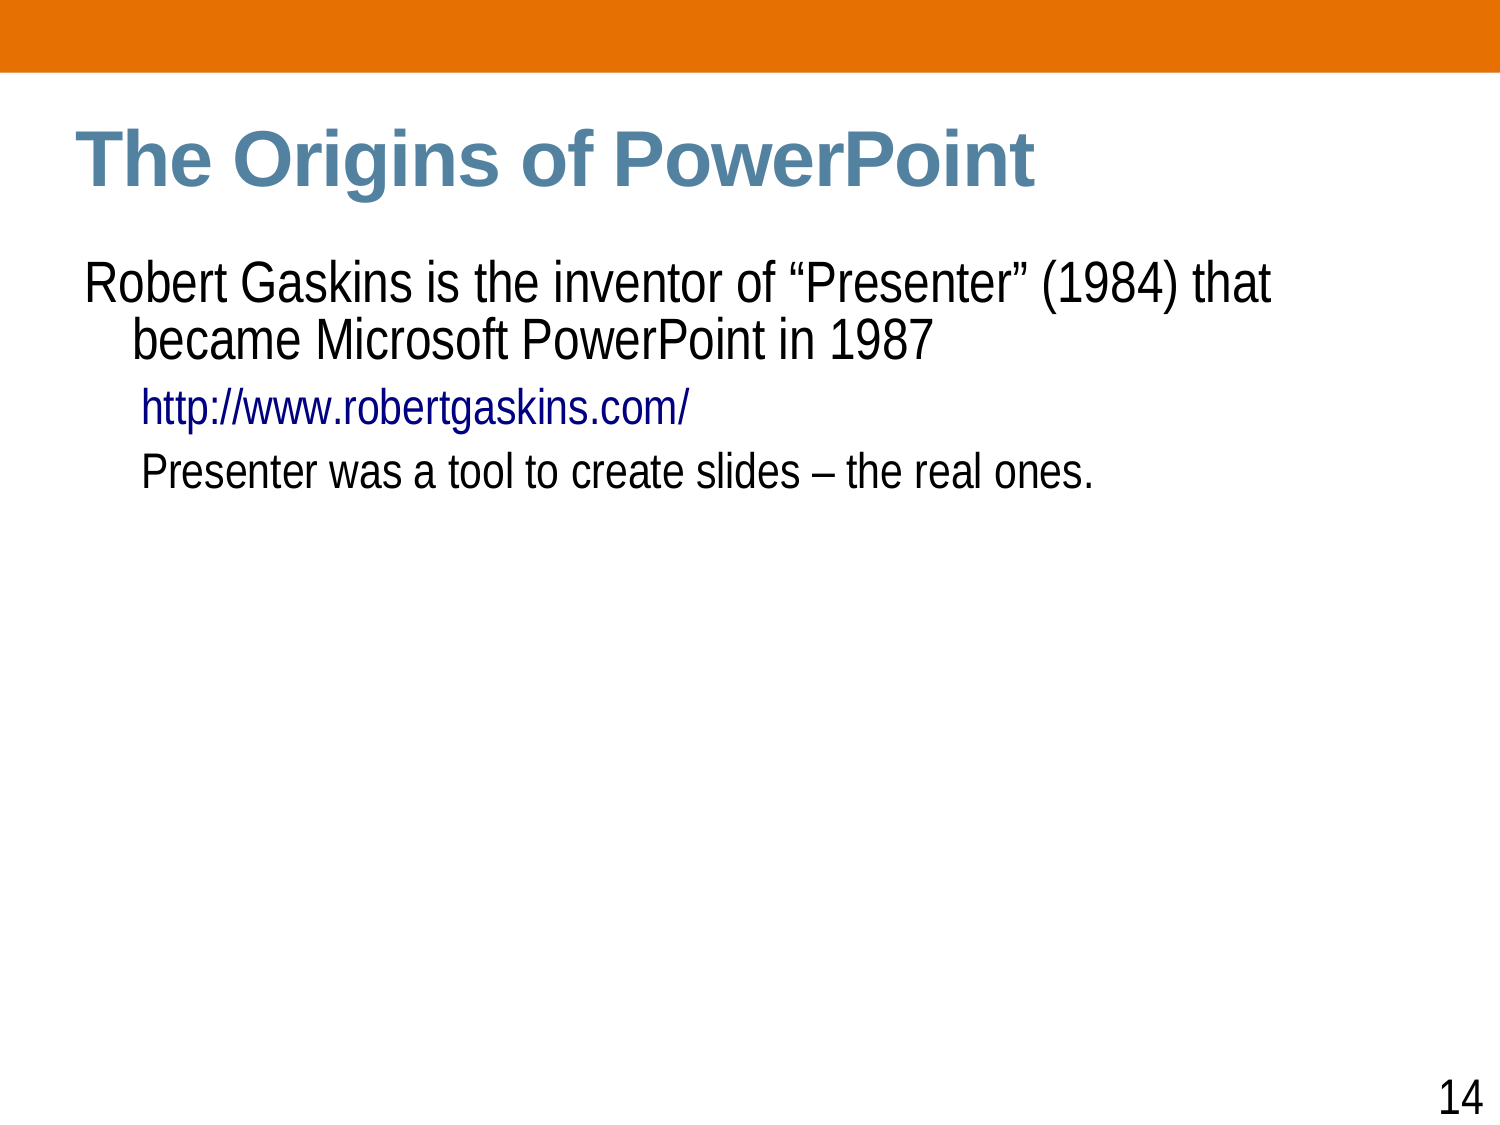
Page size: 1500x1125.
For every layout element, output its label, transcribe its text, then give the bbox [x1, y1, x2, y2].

title The Origins of PowerPoint [75, 122, 1438, 228]
picture [0, 0, 1500, 75]
list Robert Gaskins is the inventor of “Presenter” (1984) that became Microsoft PowerPoint in 1987 http://www.robertgaskins.com/ Presenter was a tool to create slides – the real ones. [64, 257, 1402, 1017]
